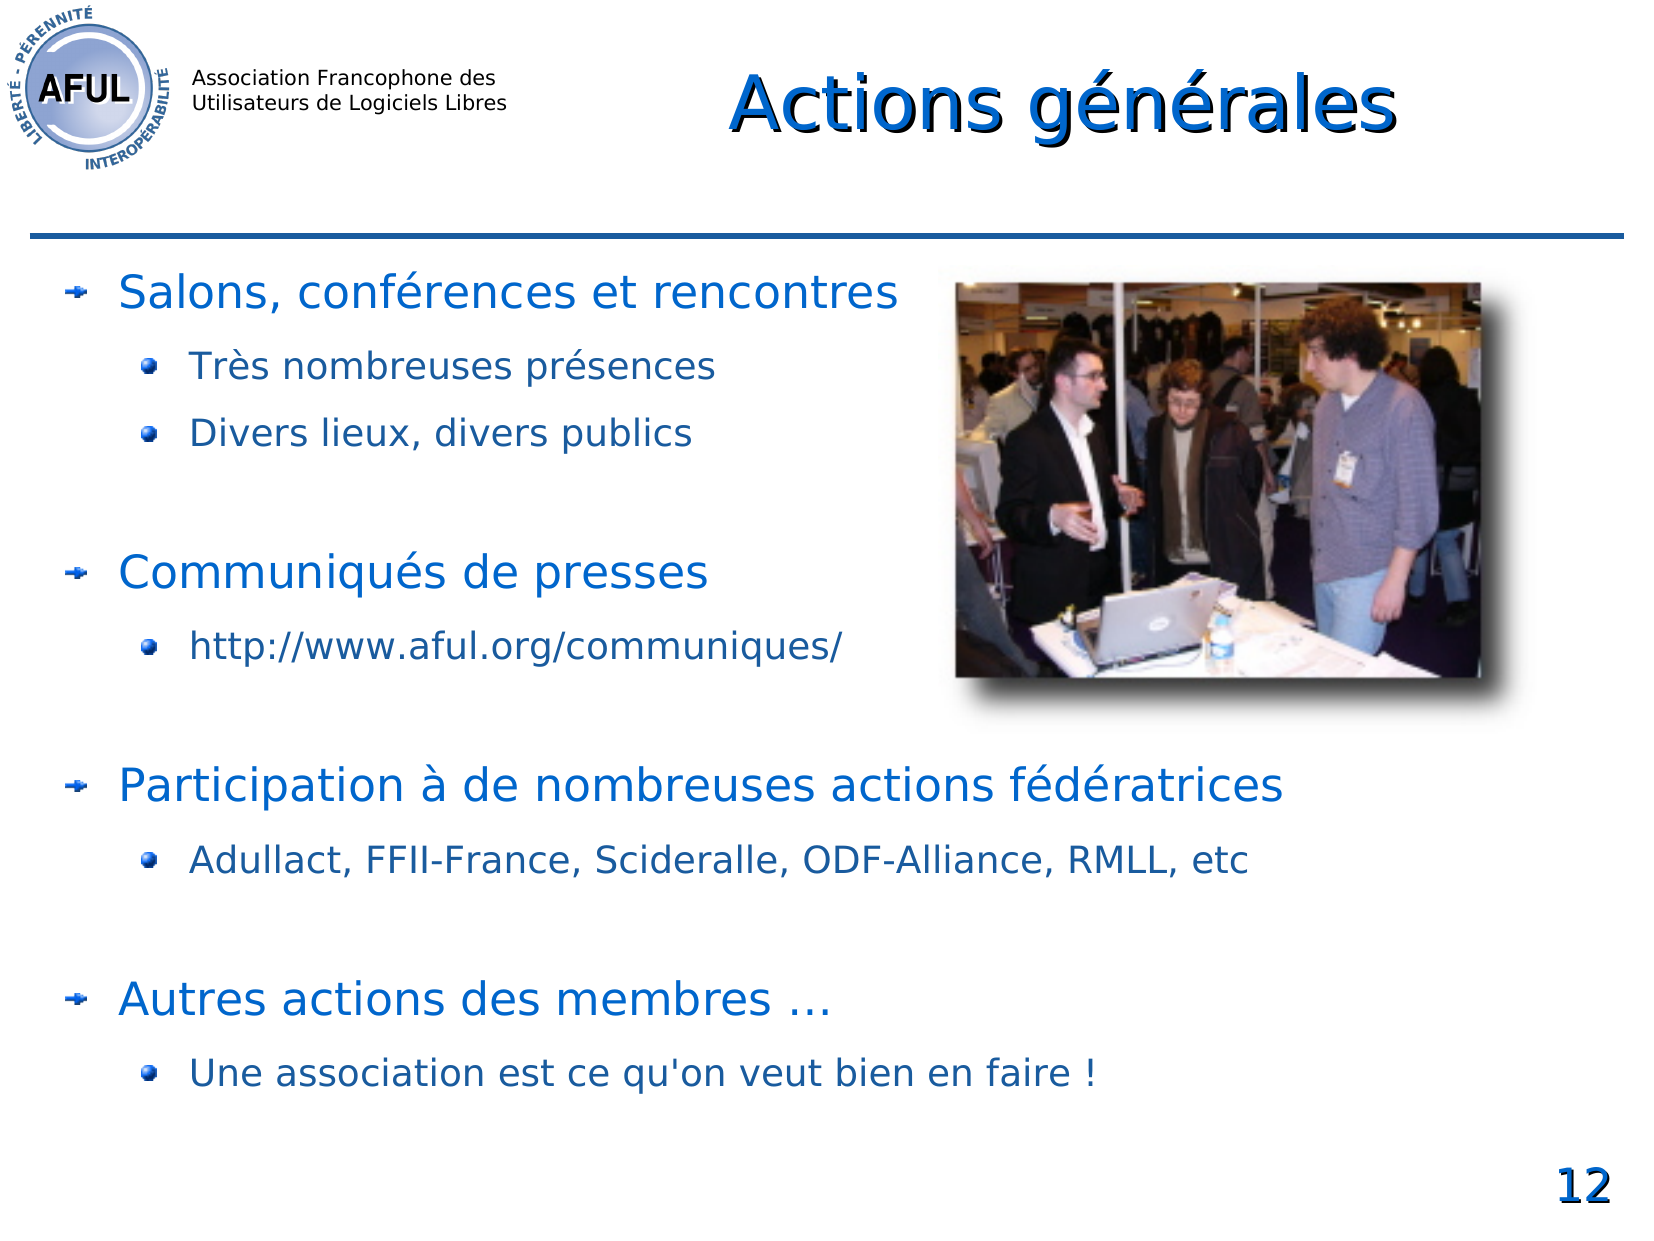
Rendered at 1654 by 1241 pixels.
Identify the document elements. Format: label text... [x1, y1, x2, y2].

title Actions générales [501, 0, 1625, 207]
picture [938, 265, 1542, 739]
picture [0, 0, 178, 178]
list Salons, conférences et rencontres Très nombreuses présences Divers lieux, divers publics Communiqués de presses http://www.aful.org/communiques/ Participation à de nombreuses actions fédératrices Adullact, FFII-France, Scideralle, ODF-Alliance, RMLL, etc Autres actions des membres … Une association est ce qu'on veut bien en faire ! [47, 265, 1595, 1211]
